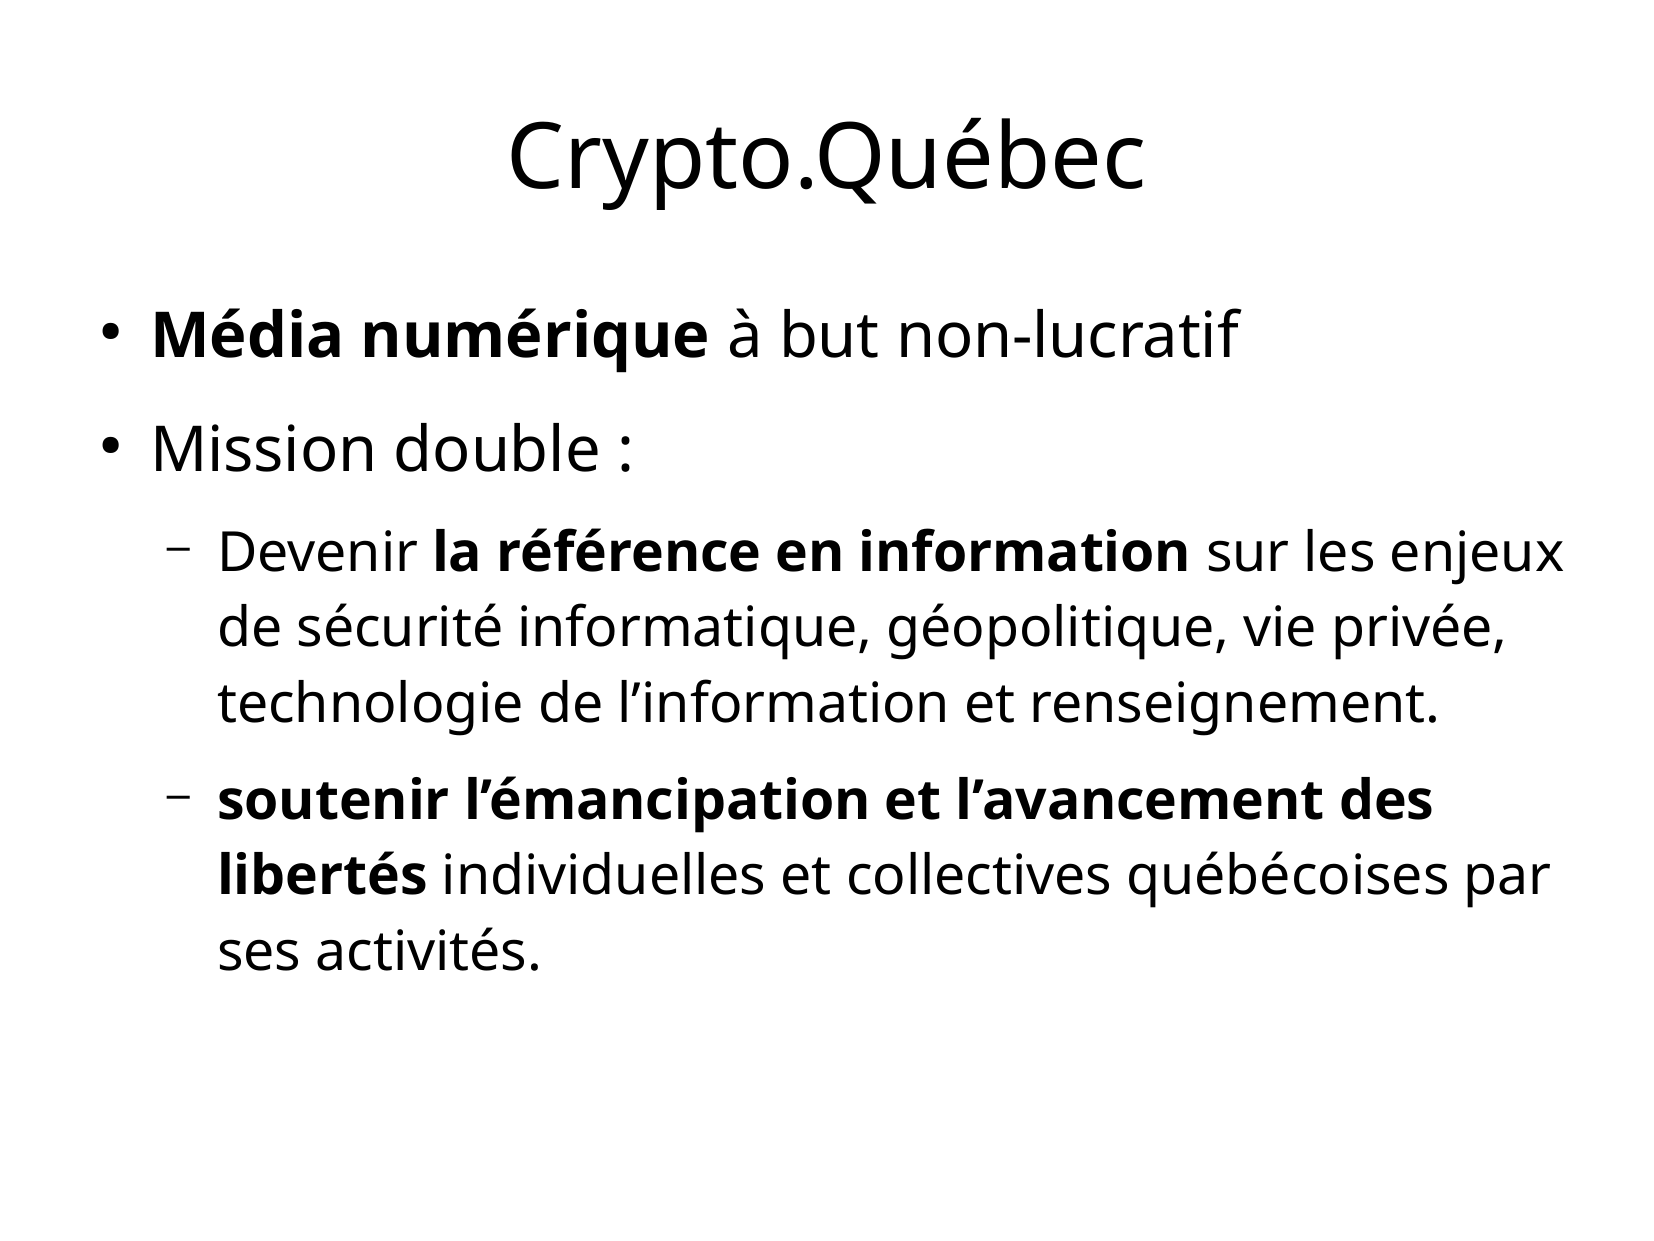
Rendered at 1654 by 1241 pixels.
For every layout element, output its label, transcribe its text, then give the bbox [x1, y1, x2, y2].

list Média numérique à but non-lucratif Mission double : Devenir la référence en information sur les enjeux de sécurité informatique, géopolitique, vie privée, technologie de l’information et renseignement. soutenir l’émancipation et l’avancement des libertés individuelles et collectives québécoises par ses activités. [82, 290, 1571, 1010]
title Crypto.Québec [82, 49, 1571, 257]
